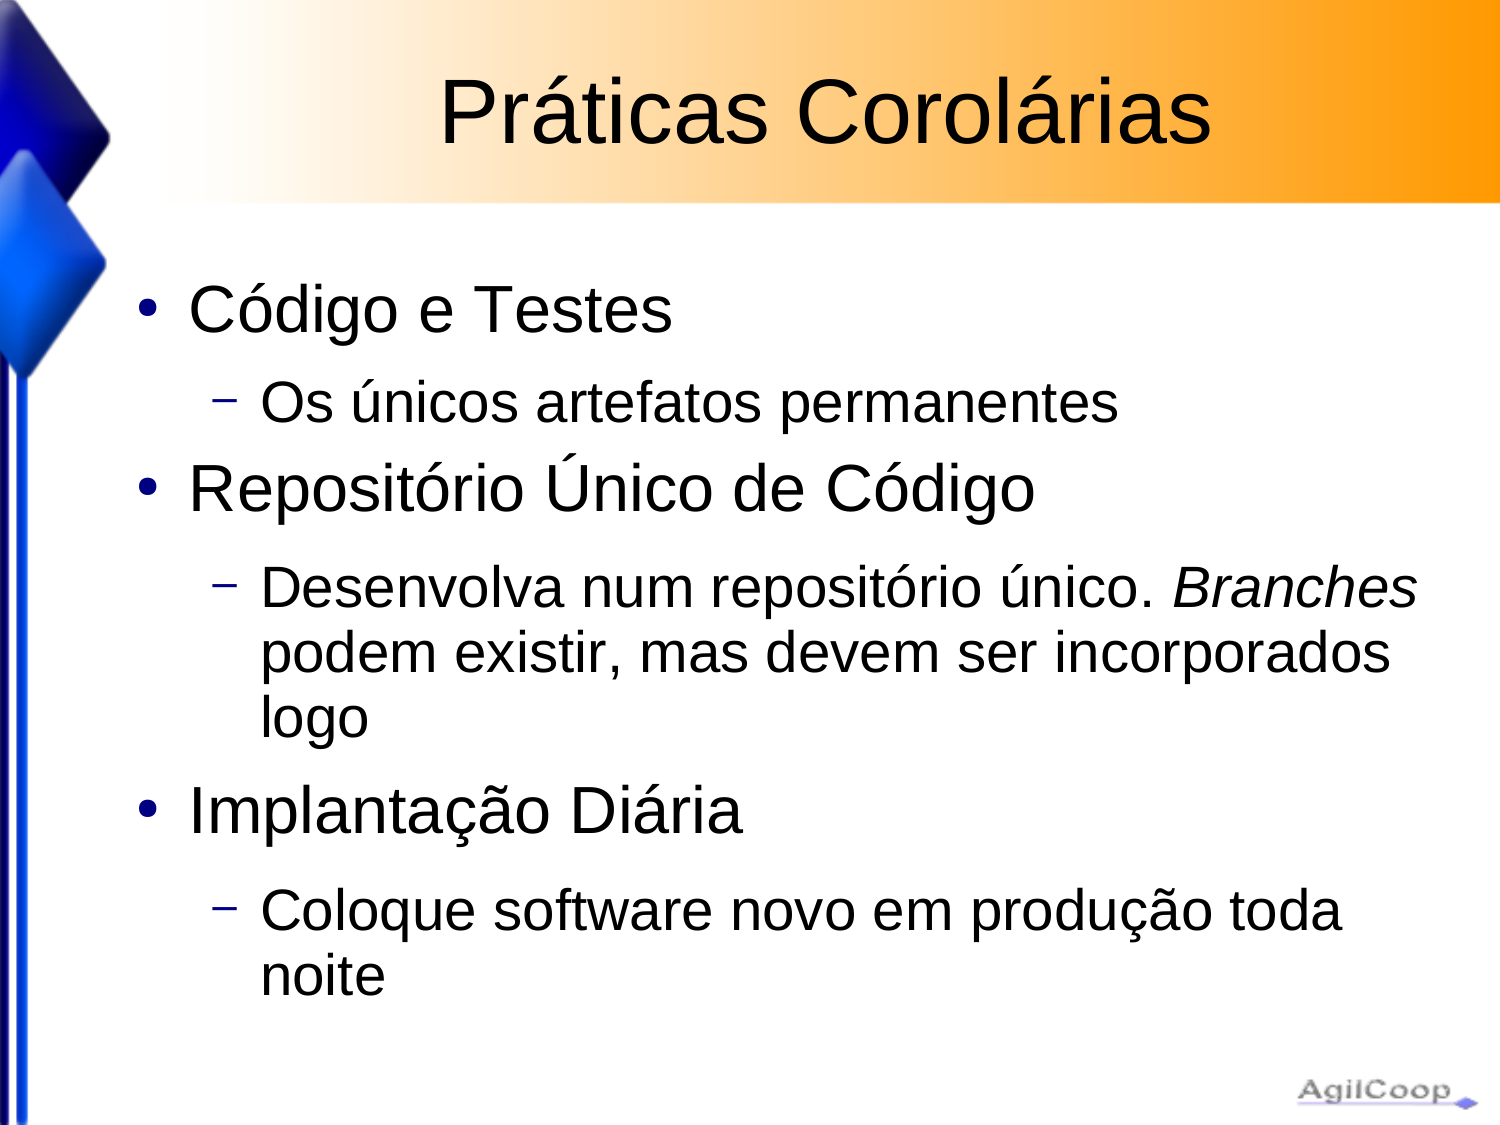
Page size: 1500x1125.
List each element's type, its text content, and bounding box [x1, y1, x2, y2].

picture [0, 0, 1500, 1125]
list Código e Testes Os únicos artefatos permanentes Repositório Único de Código Desenvolva num repositório único. Branches podem existir, mas devem ser incorporados logo Implantação Diária Coloque software novo em produção toda noite [118, 271, 1477, 1123]
title Práticas Corolárias [82, 8, 1500, 216]
